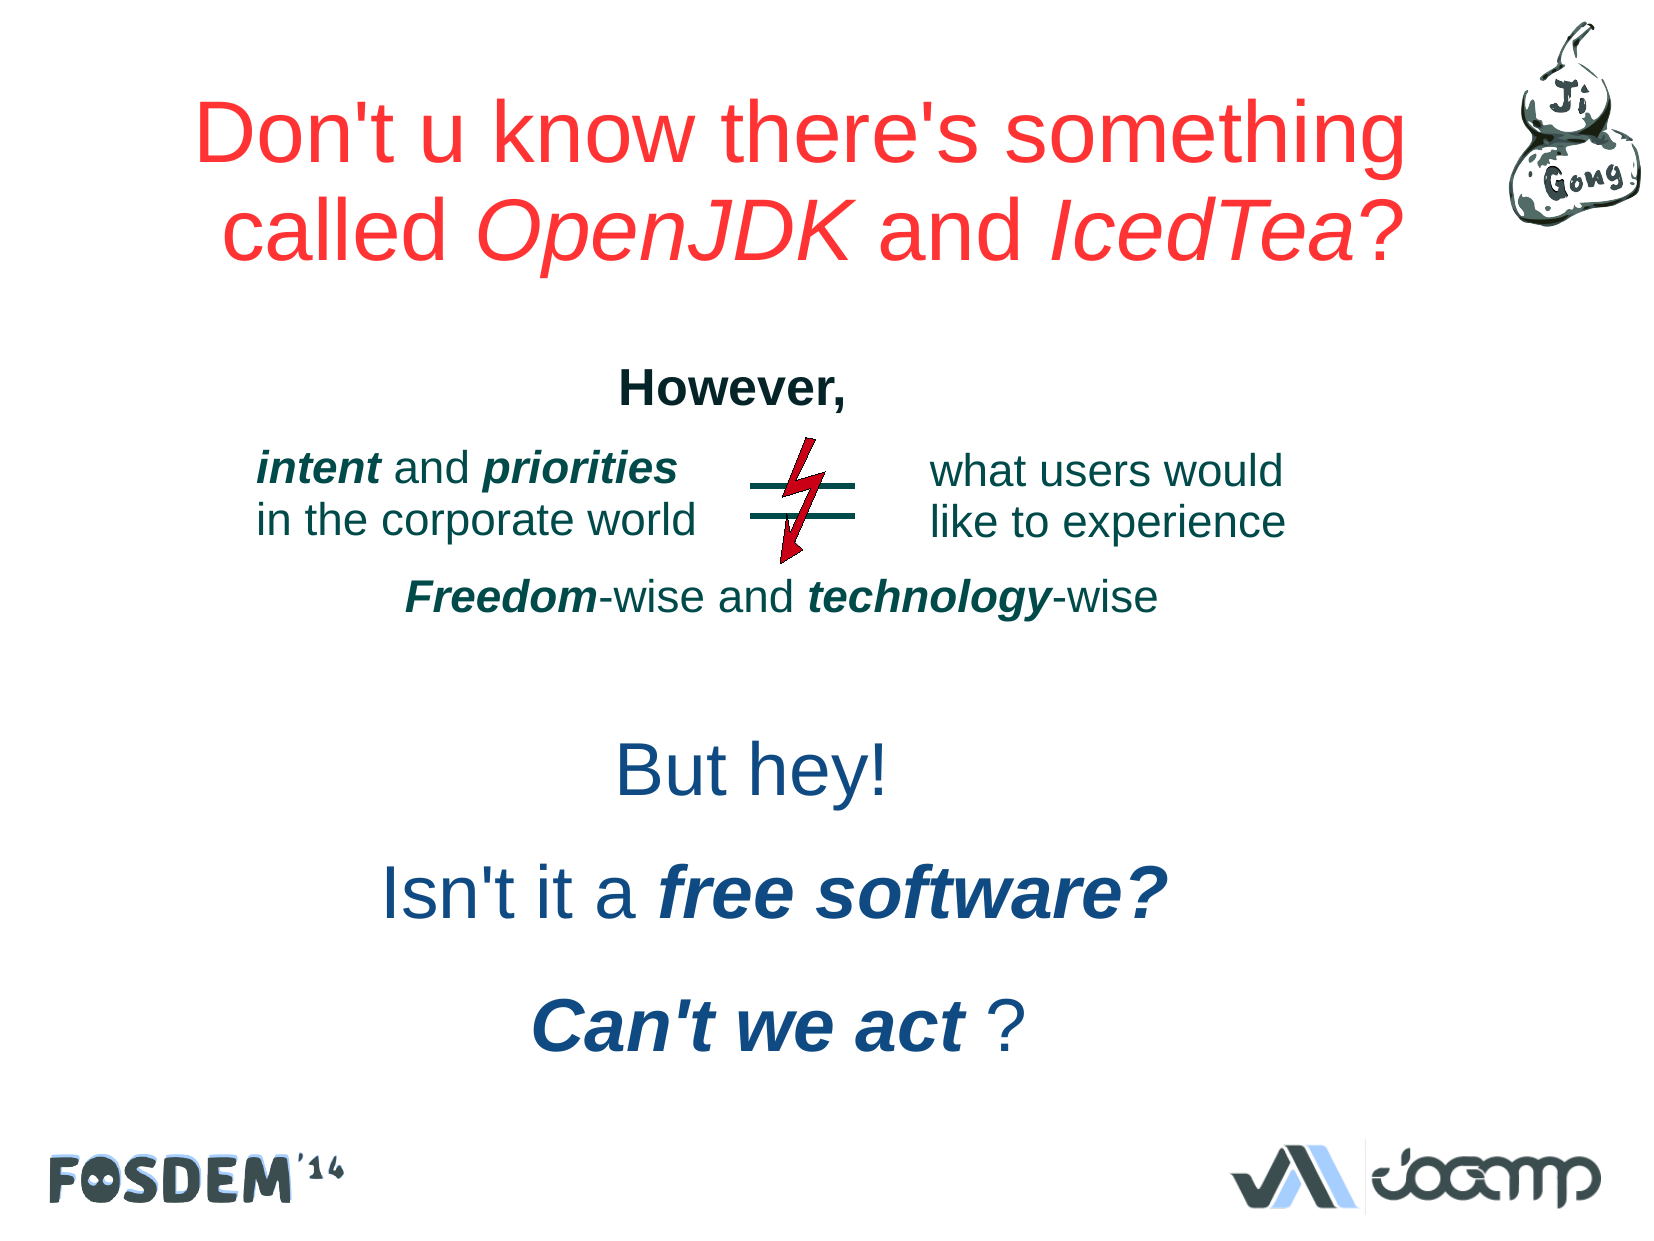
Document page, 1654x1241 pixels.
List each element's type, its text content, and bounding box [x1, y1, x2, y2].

text_box Freedom-wise and technology-wise [390, 563, 1276, 631]
picture [0, 914, 400, 1241]
title Don't u know there's something called OpenJDK and IcedTea? [60, 83, 1567, 280]
text_box [780, 437, 826, 564]
text_box what users would like to experience [915, 437, 1381, 556]
text_box However, [604, 350, 935, 424]
text_box intent and priorities in the corporate world [241, 435, 721, 553]
text_box But hey! [600, 720, 1006, 819]
text_box Isn't it a free software? [345, 843, 1351, 943]
picture [1228, 1139, 1601, 1215]
text_box Can't we act ? [495, 975, 1141, 1075]
picture [1425, 19, 1654, 228]
